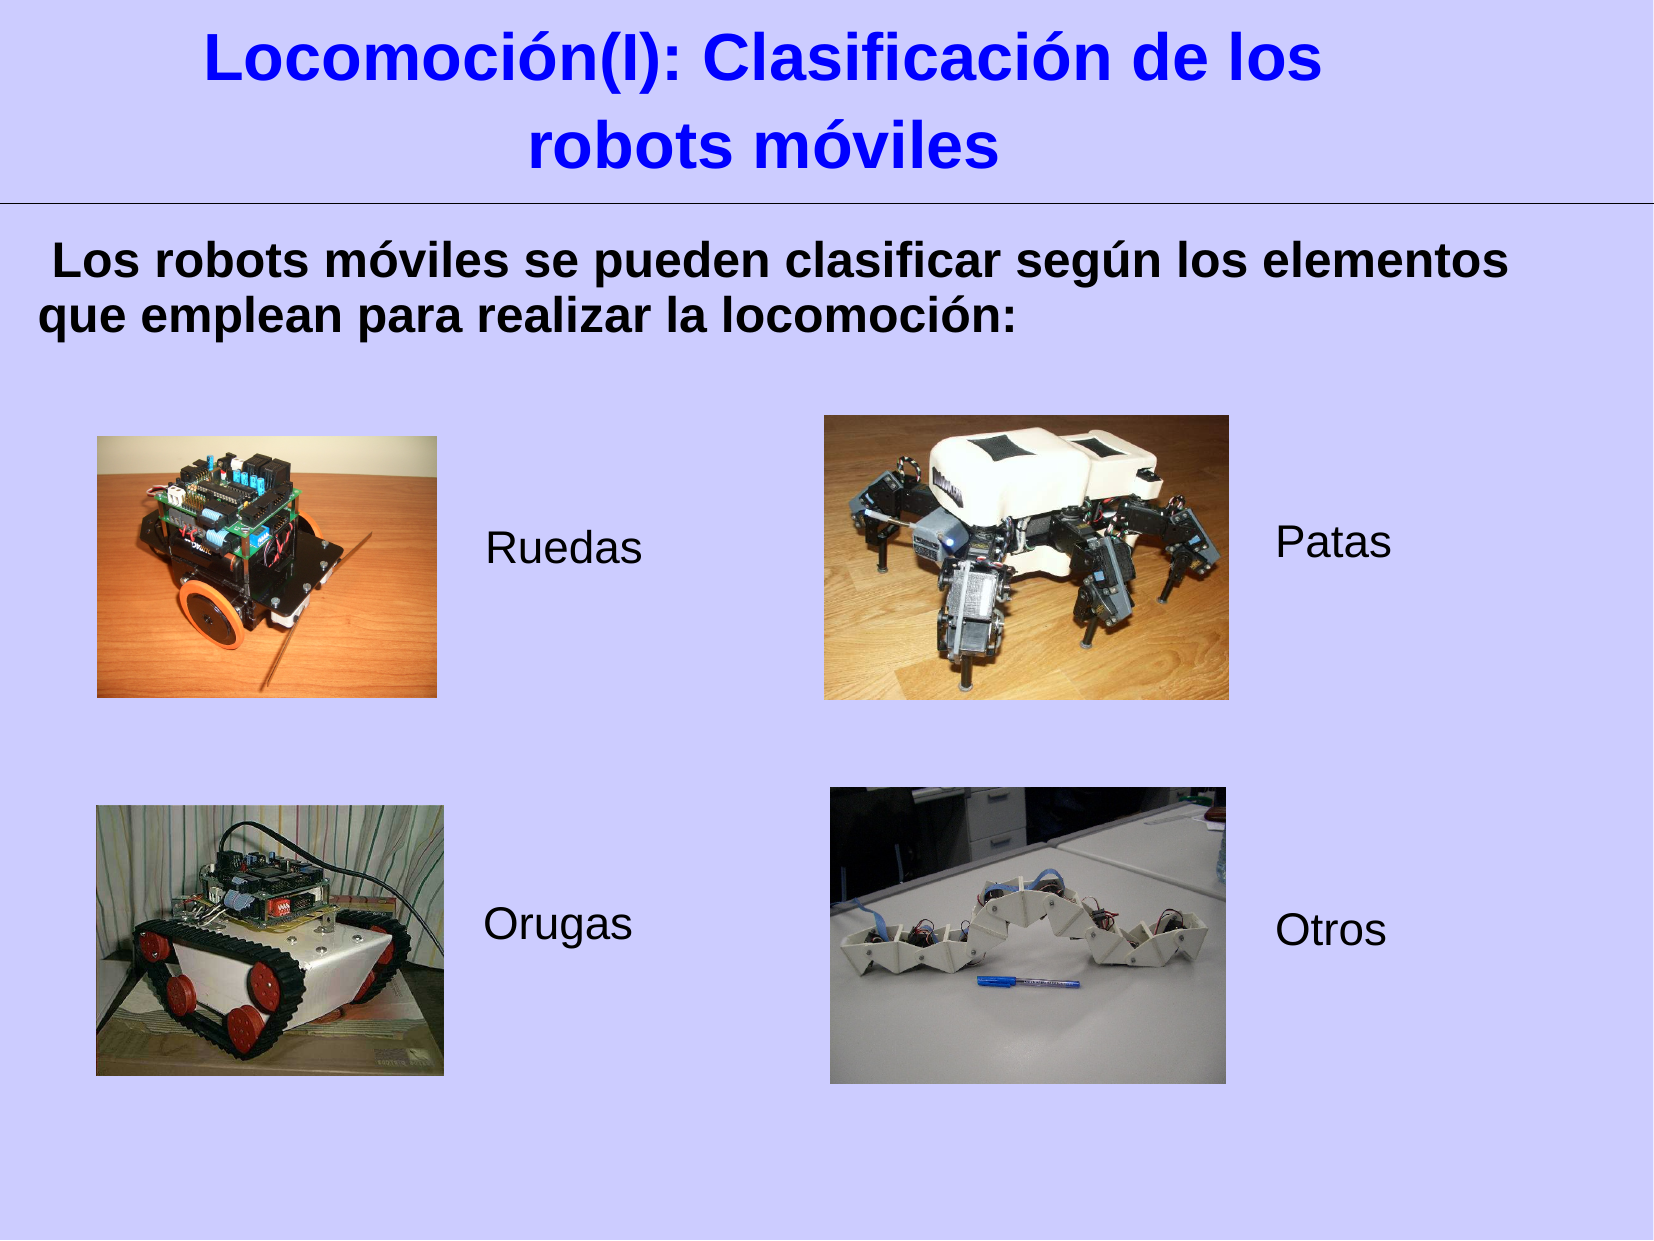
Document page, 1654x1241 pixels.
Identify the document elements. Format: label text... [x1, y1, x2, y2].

picture [96, 805, 444, 1076]
title Locomoción(I): Clasificación de los robots móviles [126, 0, 1402, 191]
text_box Otros [1261, 899, 1535, 956]
picture [824, 415, 1229, 700]
text_box Ruedas [470, 517, 745, 574]
picture [830, 787, 1226, 1084]
text_box Los robots móviles se pueden clasificar según los elementos que emplean para realizar la locomoción: [37, 232, 1540, 345]
picture [97, 436, 437, 698]
text_box Patas [1261, 512, 1535, 569]
text_box Orugas [469, 894, 743, 951]
